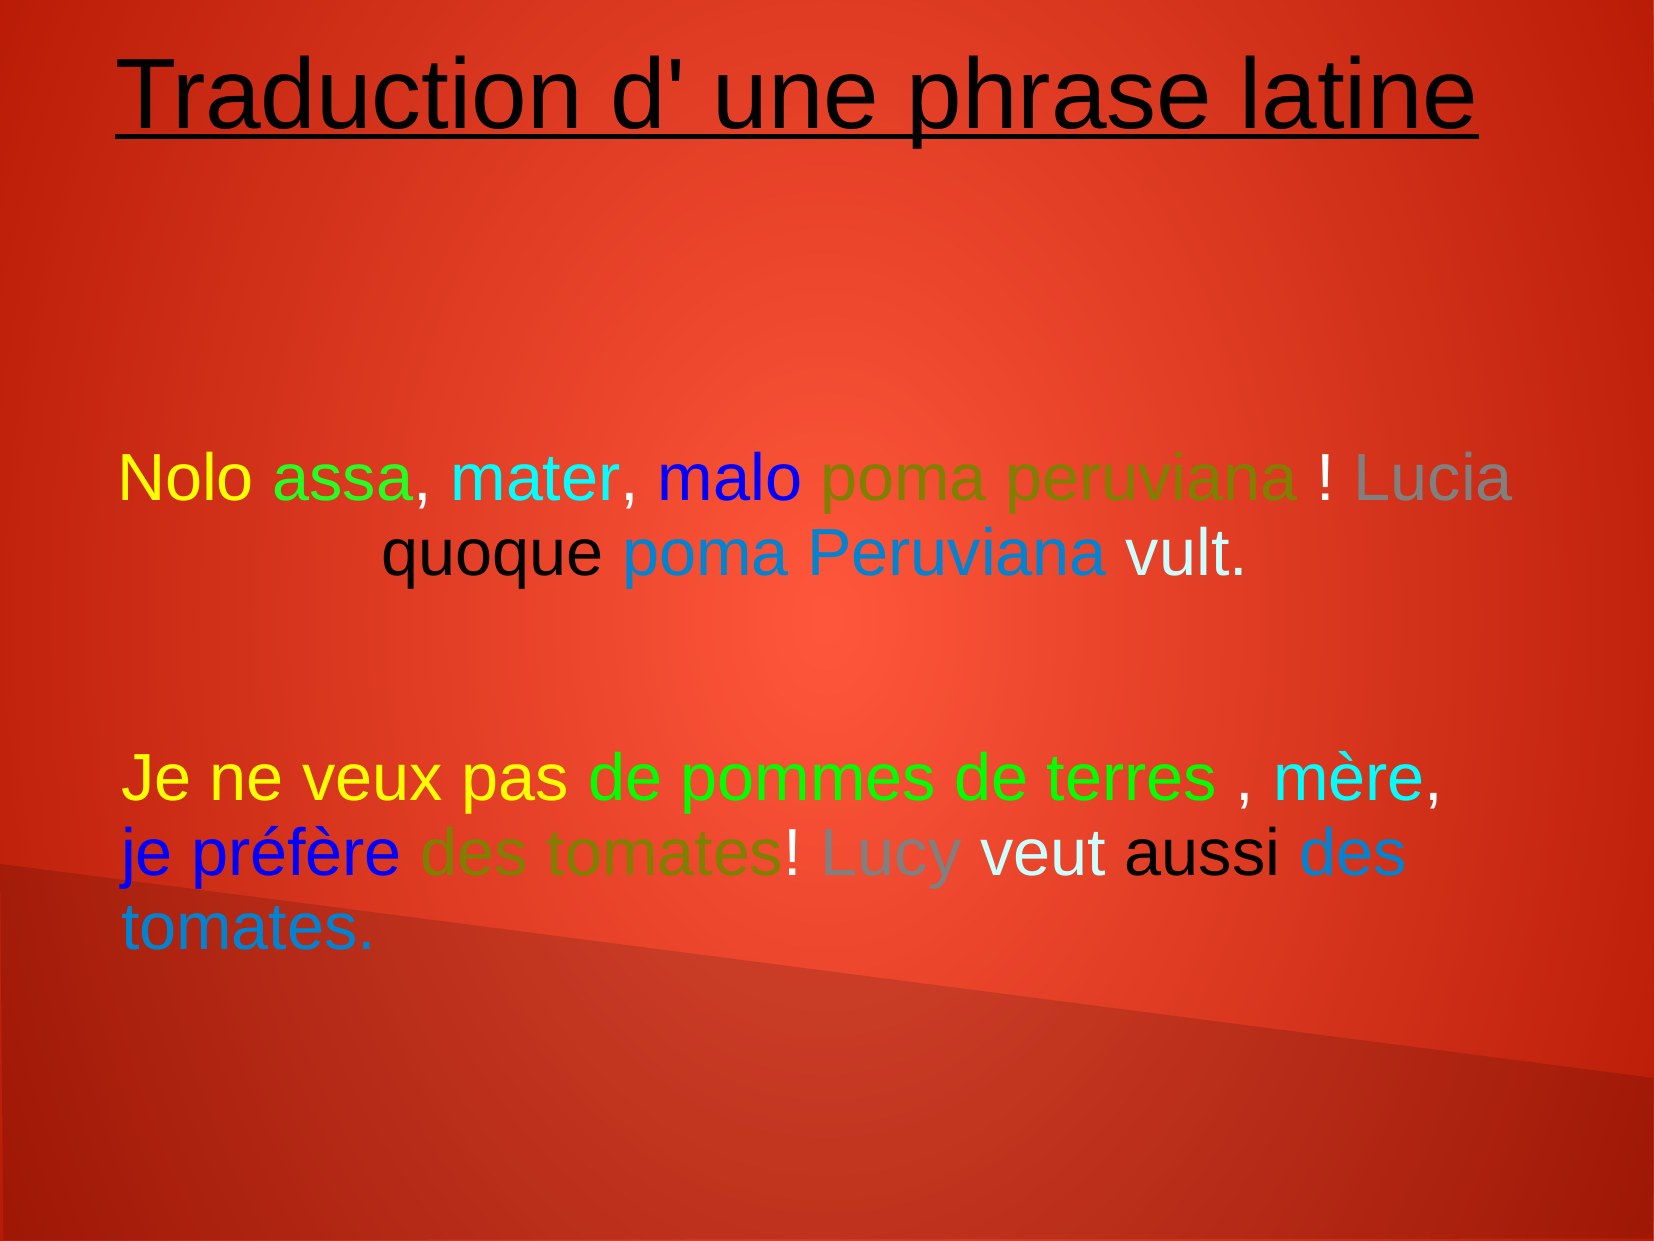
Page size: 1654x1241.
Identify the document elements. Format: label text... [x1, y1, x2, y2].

text_box Je ne veux pas de pommes de terres , mère, je préfère des tomates! Lucy veut aussi des tomates. [106, 732, 1477, 972]
text_box Nolo assa, mater, malo poma peruviana ! Lucia quoque poma Peruviana vult. [70, 35, 1560, 995]
text_box Traduction d' une phrase latine [0, 30, 1595, 157]
